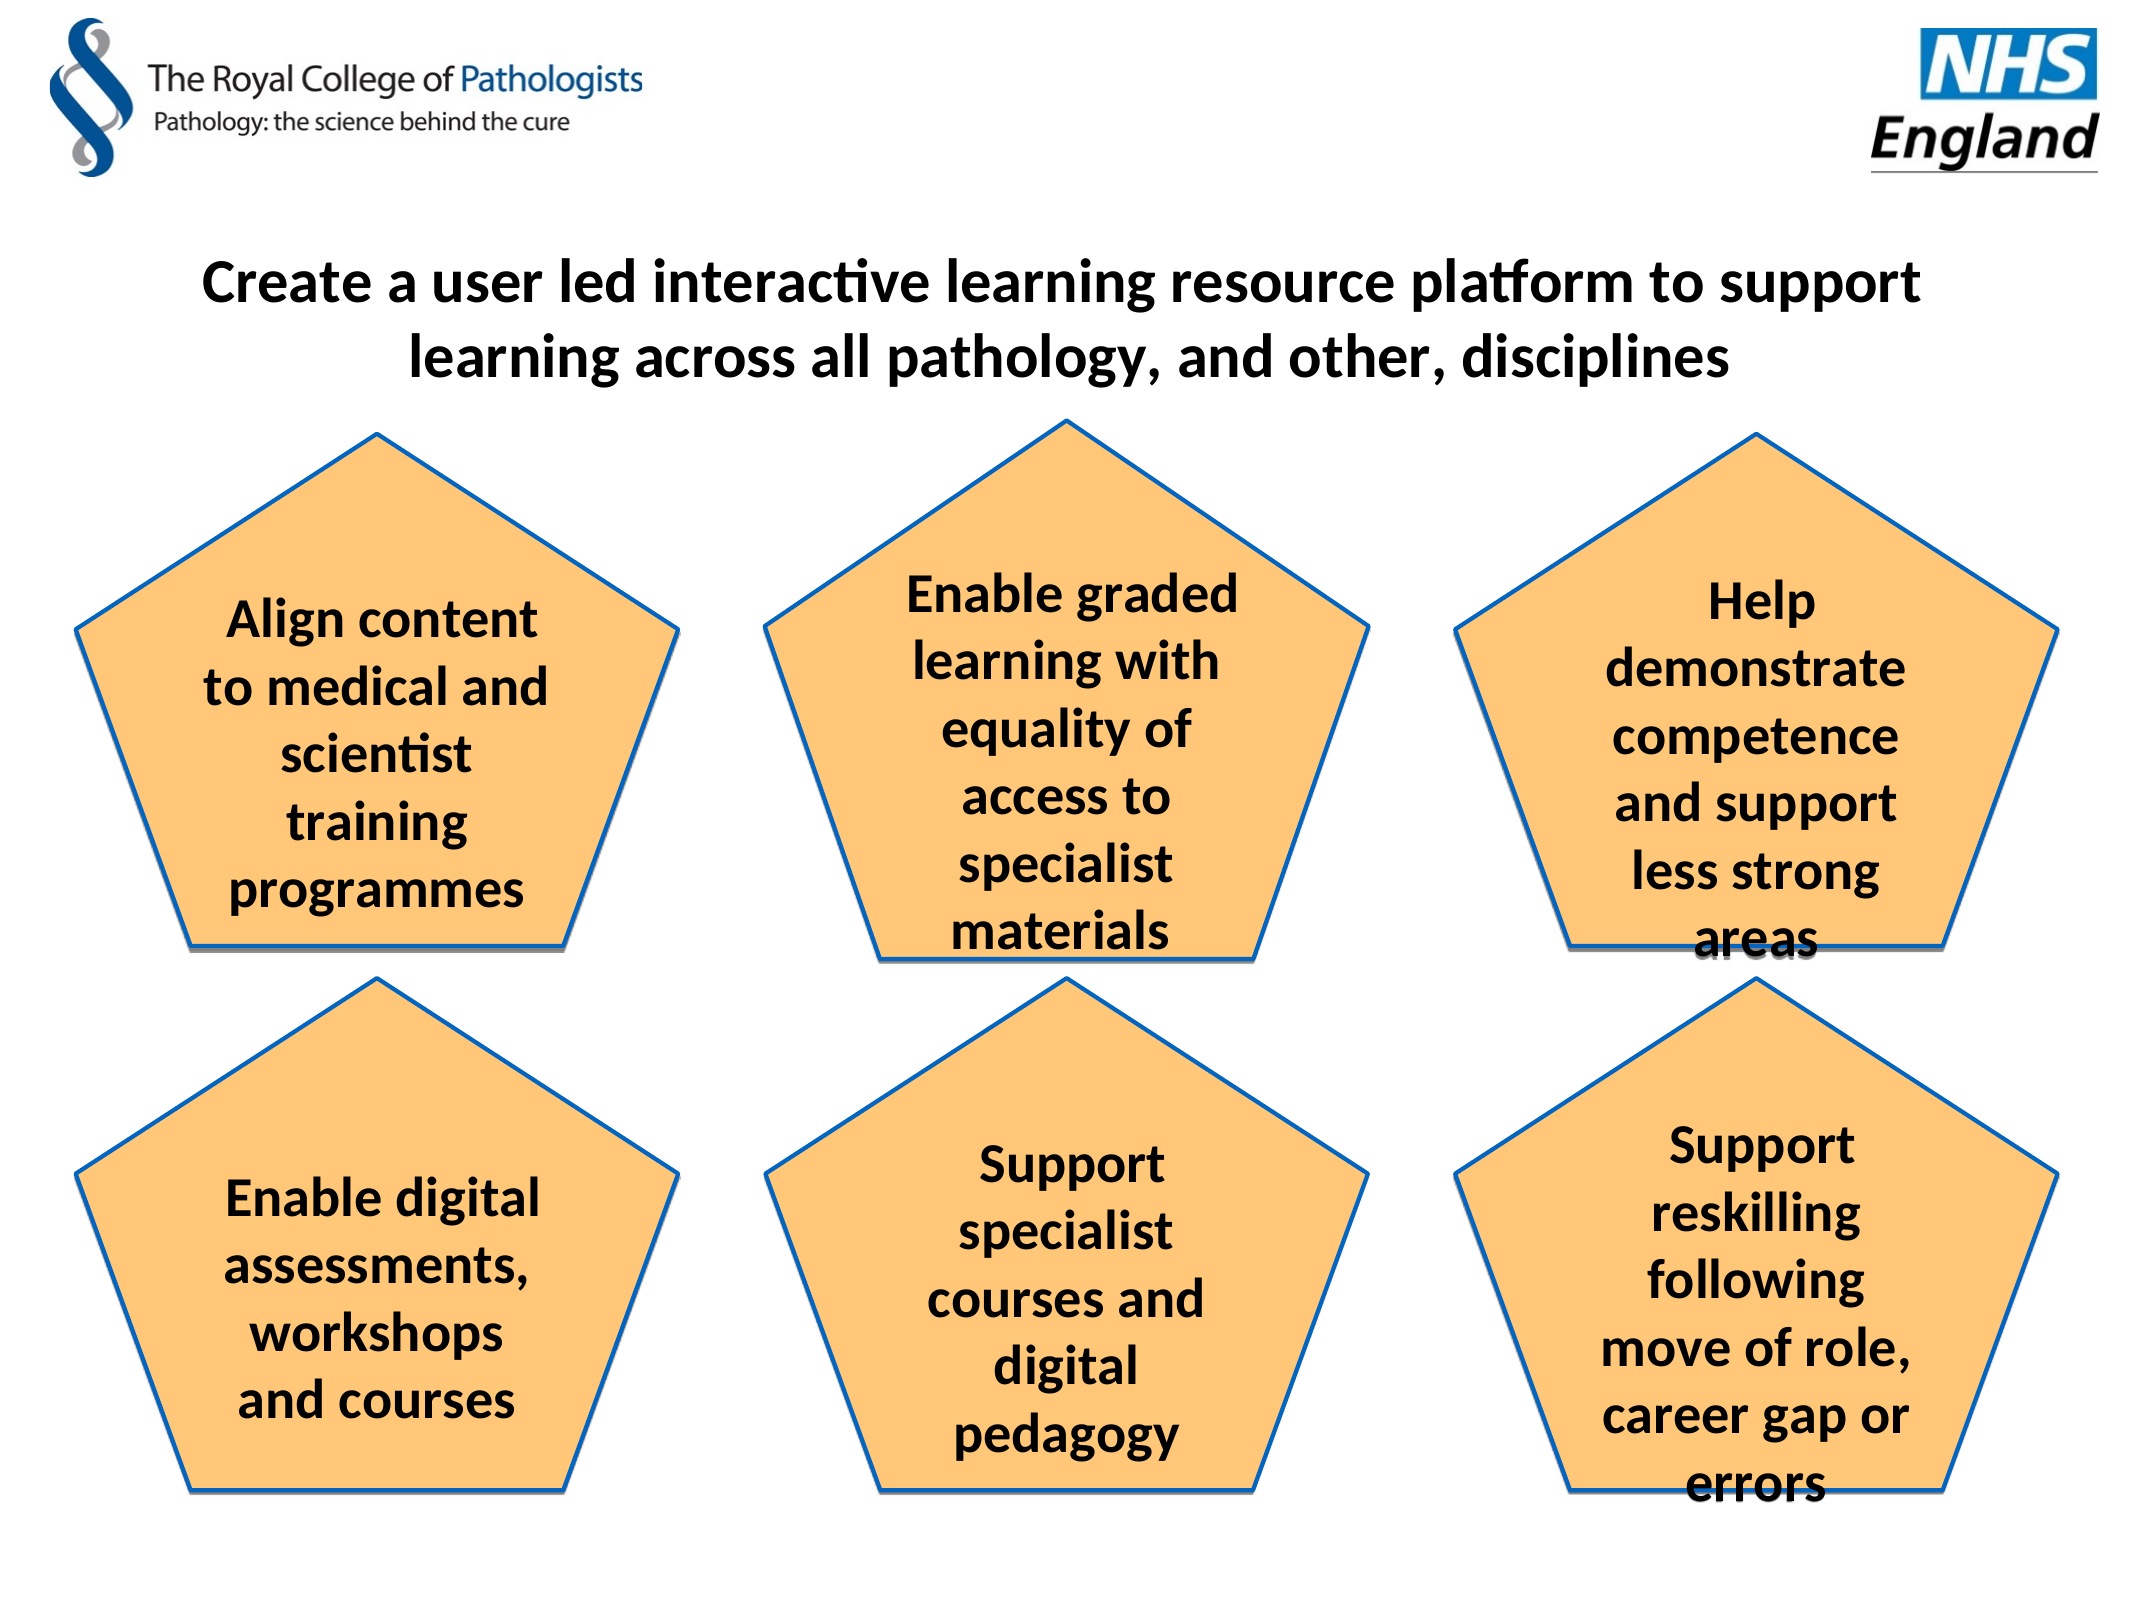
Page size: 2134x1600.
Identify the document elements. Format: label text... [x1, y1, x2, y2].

text_box Create a user led interactive learning resource platform to support learning across all pathology, and other, disciplines [69, 229, 2058, 458]
text_box Support specialist courses and digital pedagogy [765, 978, 1368, 1491]
text_box Help demonstrate competence and support less strong areas [1455, 458, 2058, 946]
text_box Align content to medical and scientist training programmes [75, 458, 679, 946]
text_box Enable digital assessments, workshops and courses [75, 978, 679, 1491]
text_box Support reskilling following move of role, career gap or errors [1455, 978, 2058, 1491]
text_box Enable graded learning with equality of access to specialist materials [764, 458, 1369, 959]
text_box [50, 18, 642, 177]
